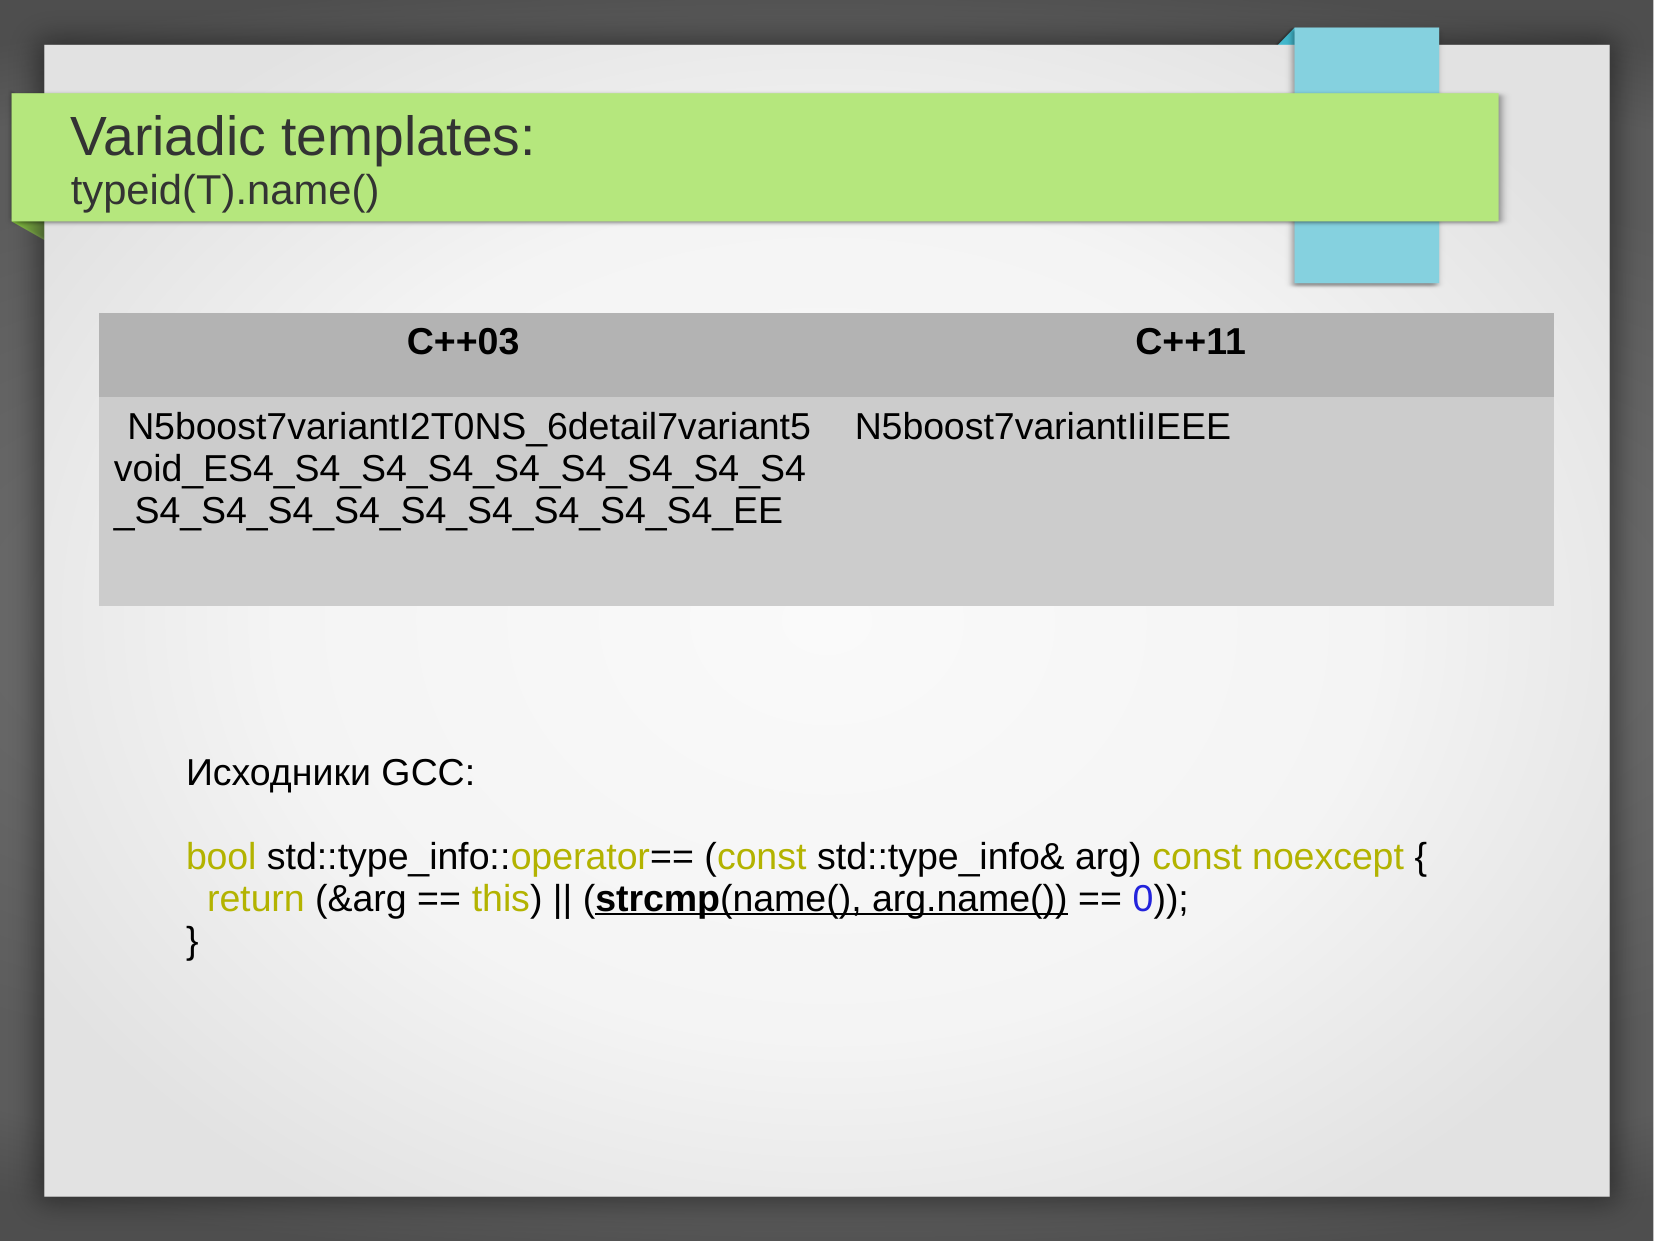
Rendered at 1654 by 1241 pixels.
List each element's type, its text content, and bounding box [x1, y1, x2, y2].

table_header C++03 [99, 313, 827, 397]
table_header C++11 [827, 313, 1554, 397]
table_cell N5boost7variantIiIEEE [827, 397, 1554, 606]
table_cell N5boost7variantI2T0NS_6detail7variant5void_ES4_S4_S4_S4_S4_S4_S4_S4_S4_S4_S4_S4_S4_S4_S4_S4_S4_S4_EE [99, 397, 827, 606]
picture [0, 0, 1654, 1241]
title Variadic templates: typeid(T).name() [70, 105, 1229, 214]
text_box Исходники GCC: bool std::type_info::operator== (const std::type_info& arg) const noexcept { return (&arg == this) || (strcmp(name(), arg.name()) == 0)); } [171, 743, 1481, 993]
